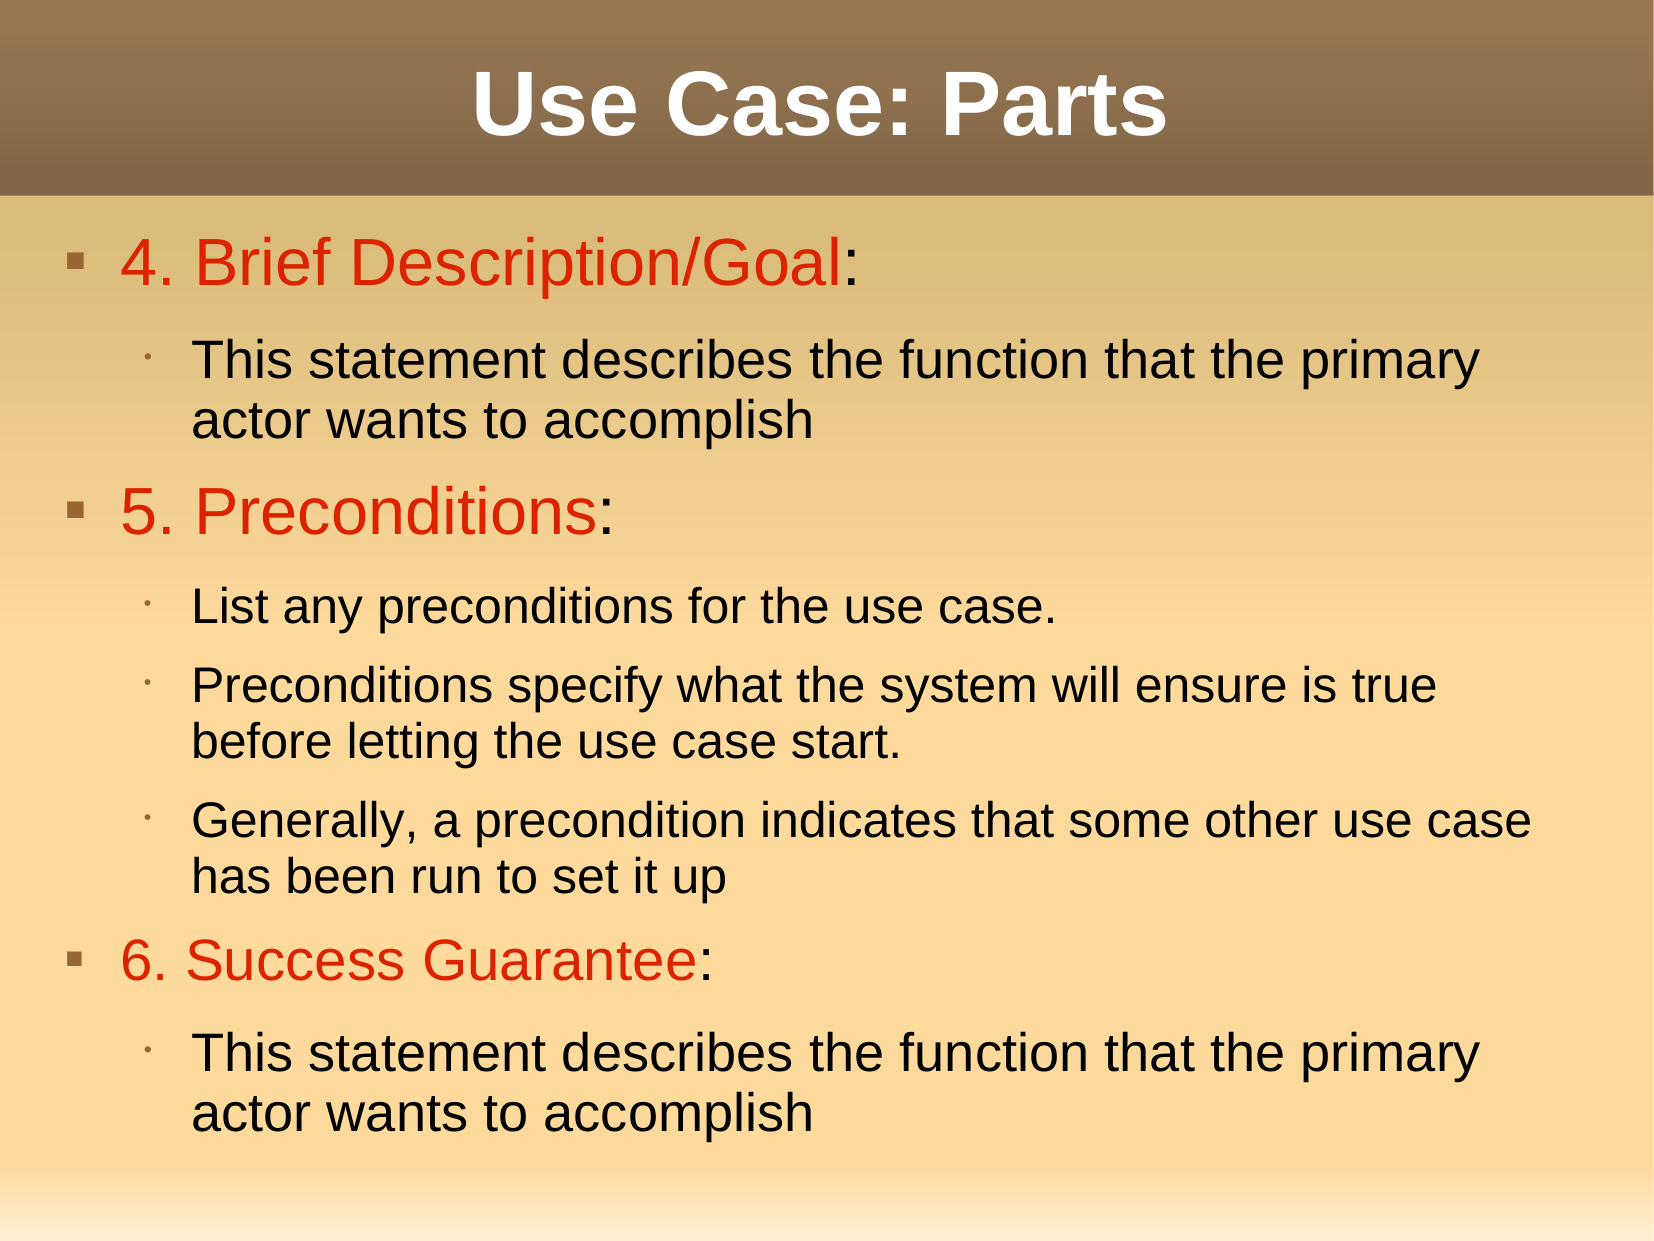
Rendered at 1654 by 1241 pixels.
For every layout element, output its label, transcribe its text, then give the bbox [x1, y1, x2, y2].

list 4. Brief Description/Goal: This statement describes the function that the primary actor wants to accomplish 5. Preconditions: List any preconditions for the use case. Preconditions specify what the system will ensure is true before letting the use case start. Generally, a precondition indicates that some other use case has been run to set it up 6. Success Guarantee: This statement describes the function that the primary actor wants to accomplish [49, 225, 1538, 1144]
title Use Case: Parts [76, 7, 1565, 200]
picture [0, 0, 1654, 1241]
